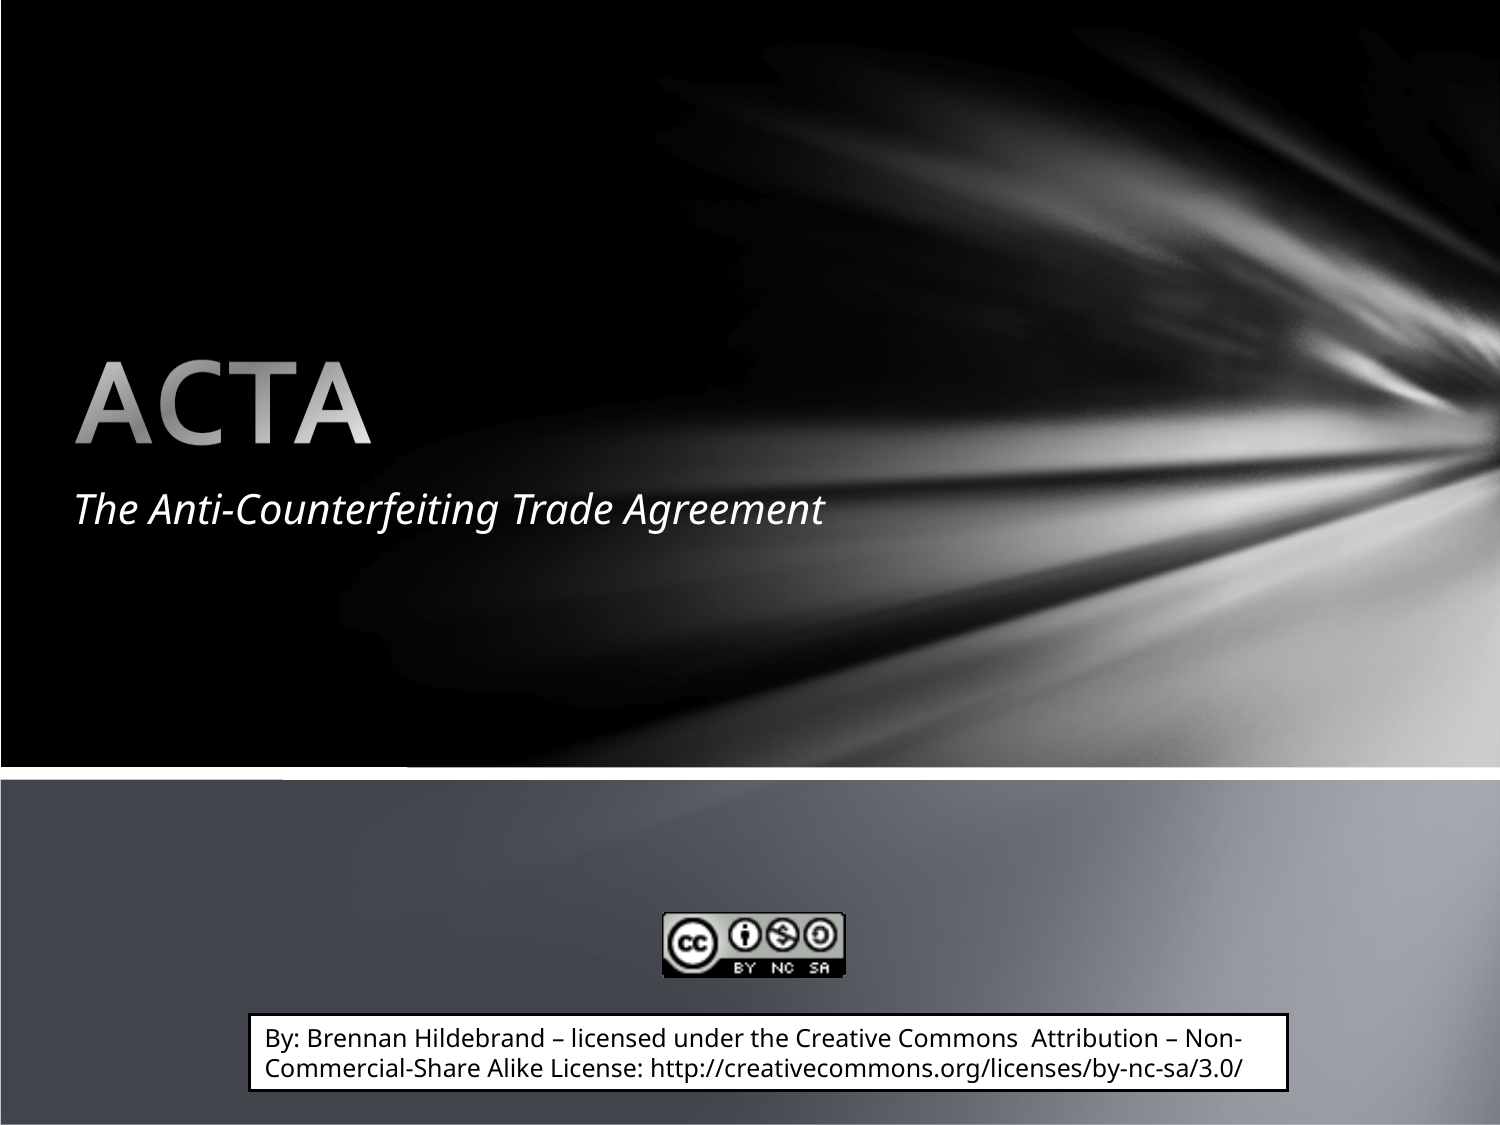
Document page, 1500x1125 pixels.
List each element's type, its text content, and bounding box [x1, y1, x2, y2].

picture [662, 912, 846, 978]
picture [0, 0, 1500, 767]
text_box The Anti-Counterfeiting Trade Agreement [57, 478, 975, 700]
text_box By: Brennan Hildebrand – licensed under the Creative Commons Attribution – Non-Commercial-Share Alike License: http://creativecommons.org/licenses/by-nc-sa/3.0/ [249, 1014, 1288, 1091]
text_box [57, 73, 1319, 478]
